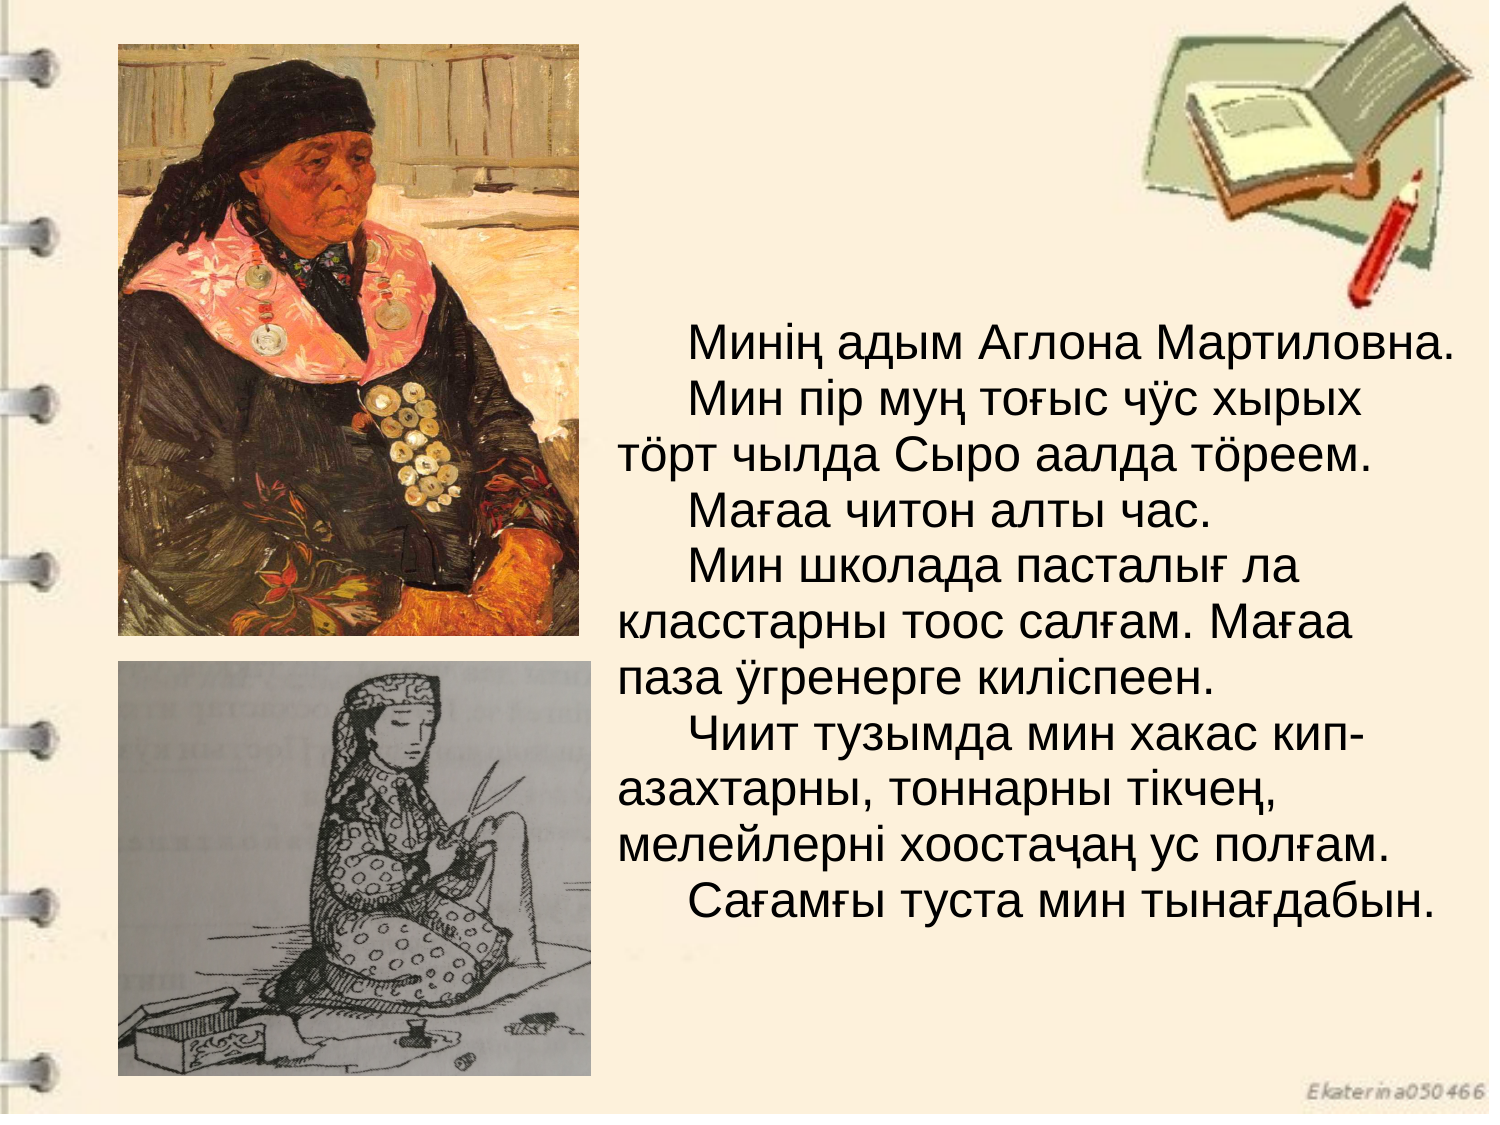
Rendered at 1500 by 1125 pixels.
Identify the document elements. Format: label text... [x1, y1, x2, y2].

list Минің адым Аглона Мартиловна. Мин пір муң тоғыс чӱс хырых тӧрт чылда Сыро аалда тӧреем. Мағаа читон алты час. Мин школада пасталығ ла класстарны тоос салғам. Мағаа паза ӱгренерге киліспеен. Чиит тузымда мин хакас кип-азахтарны, тоннарны тікчең, мелейлерні хоостаҷаң ус полғам. Сағамғы туста мин тынағдабын. [617, 314, 1468, 1058]
picture [0, 0, 1489, 1114]
